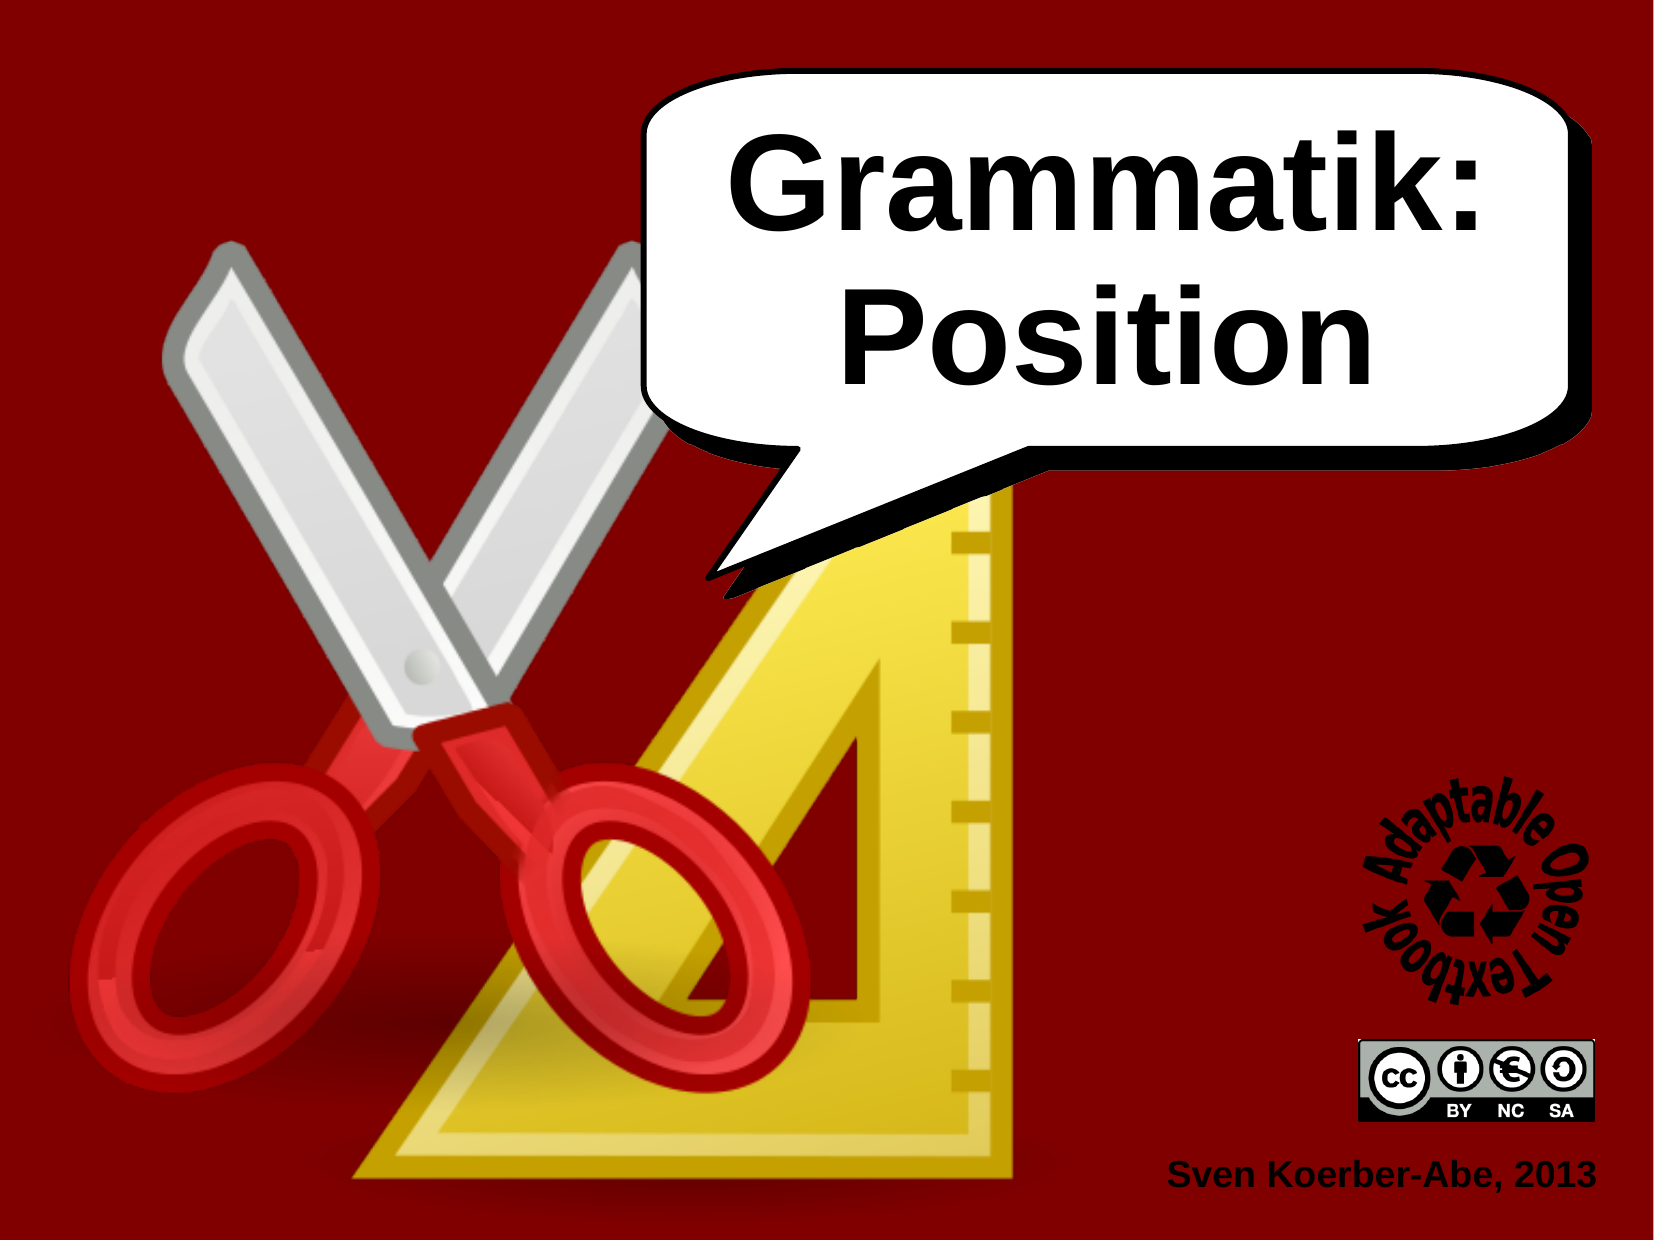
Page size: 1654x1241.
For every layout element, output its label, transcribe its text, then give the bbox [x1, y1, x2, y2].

picture [5, 171, 1081, 1241]
text_box Grammatik: Position [643, 70, 1571, 579]
picture [1358, 773, 1595, 1010]
picture [1358, 1039, 1595, 1123]
text_box Sven Koerber-Abe, 2013 [1104, 1145, 1613, 1205]
